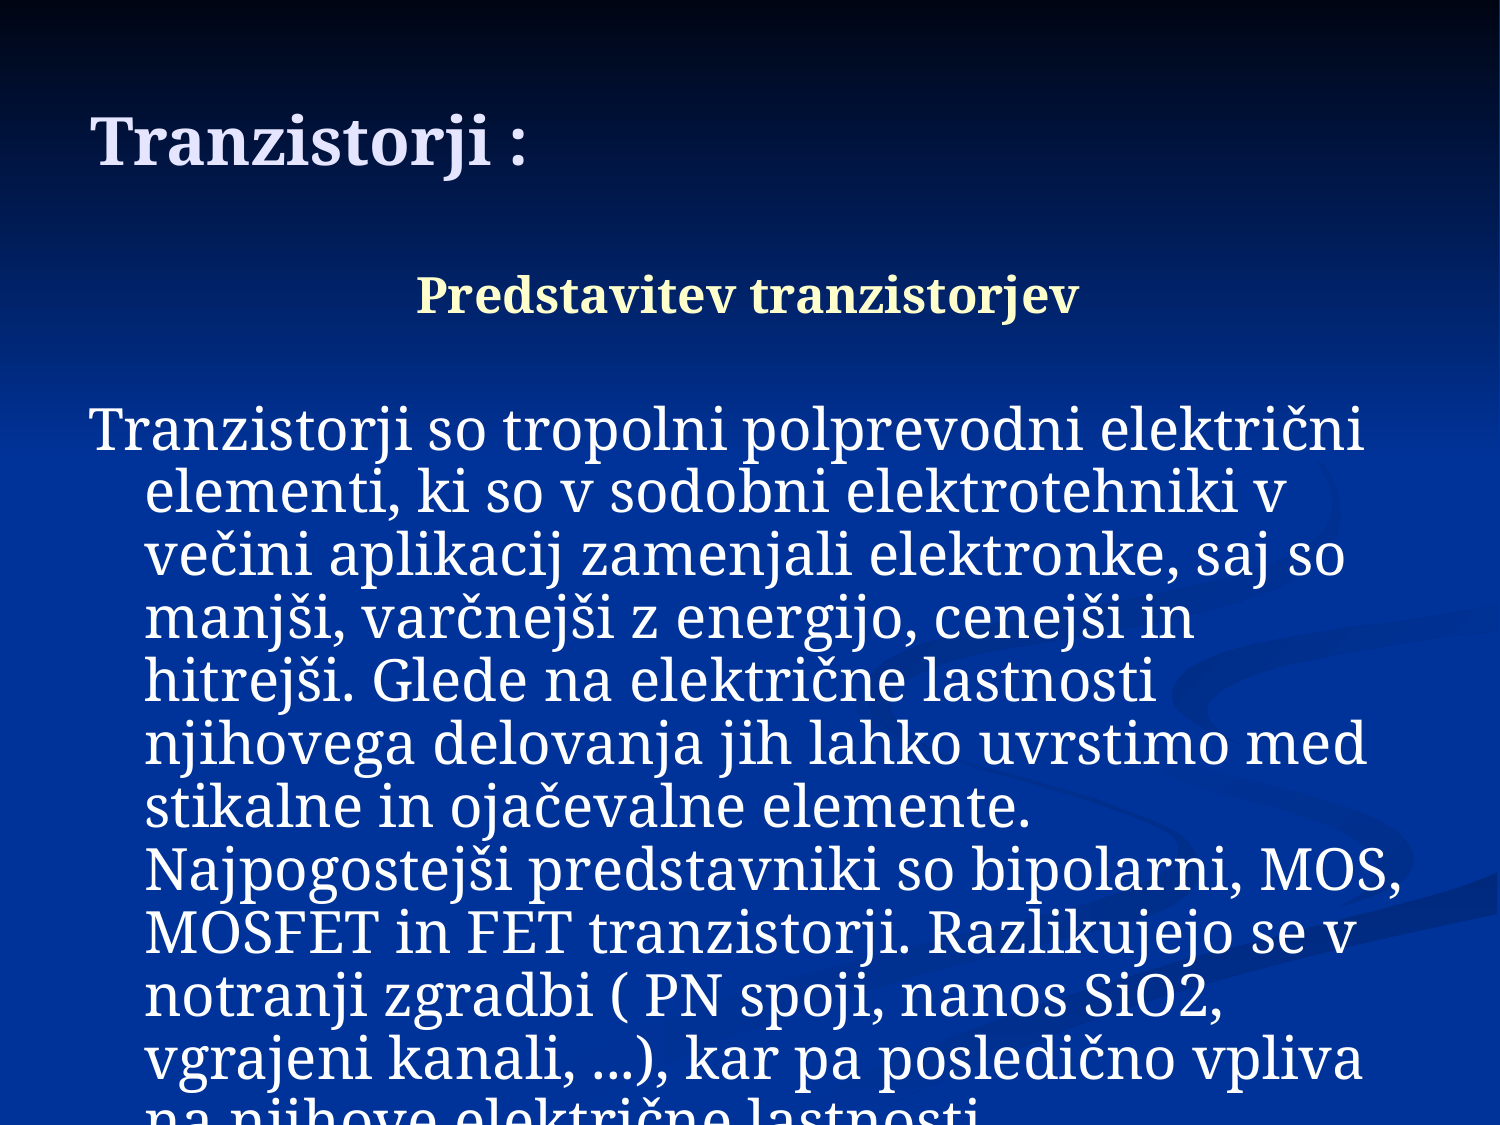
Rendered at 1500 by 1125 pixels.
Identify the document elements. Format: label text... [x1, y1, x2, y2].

title Tranzistorji : [75, 45, 1425, 233]
list Predstavitev tranzistorjev Tranzistorji so tropolni polprevodni električni elementi, ki so v sodobni elektrotehniki v večini aplikacij zamenjali elektronke, saj so manjši, varčnejši z energijo, cenejši in hitrejši. Glede na električne lastnosti njihovega delovanja jih lahko uvrstimo med stikalne in ojačevalne elemente. Najpogostejši predstavniki so bipolarni, MOS, MOSFET in FET tranzistorji. Razlikujejo se v notranji zgradbi ( PN spoji, nanos SiO2, vgrajeni kanali, ...), kar pa posledično vpliva na njihove električne lastnosti. [73, 262, 1424, 1047]
